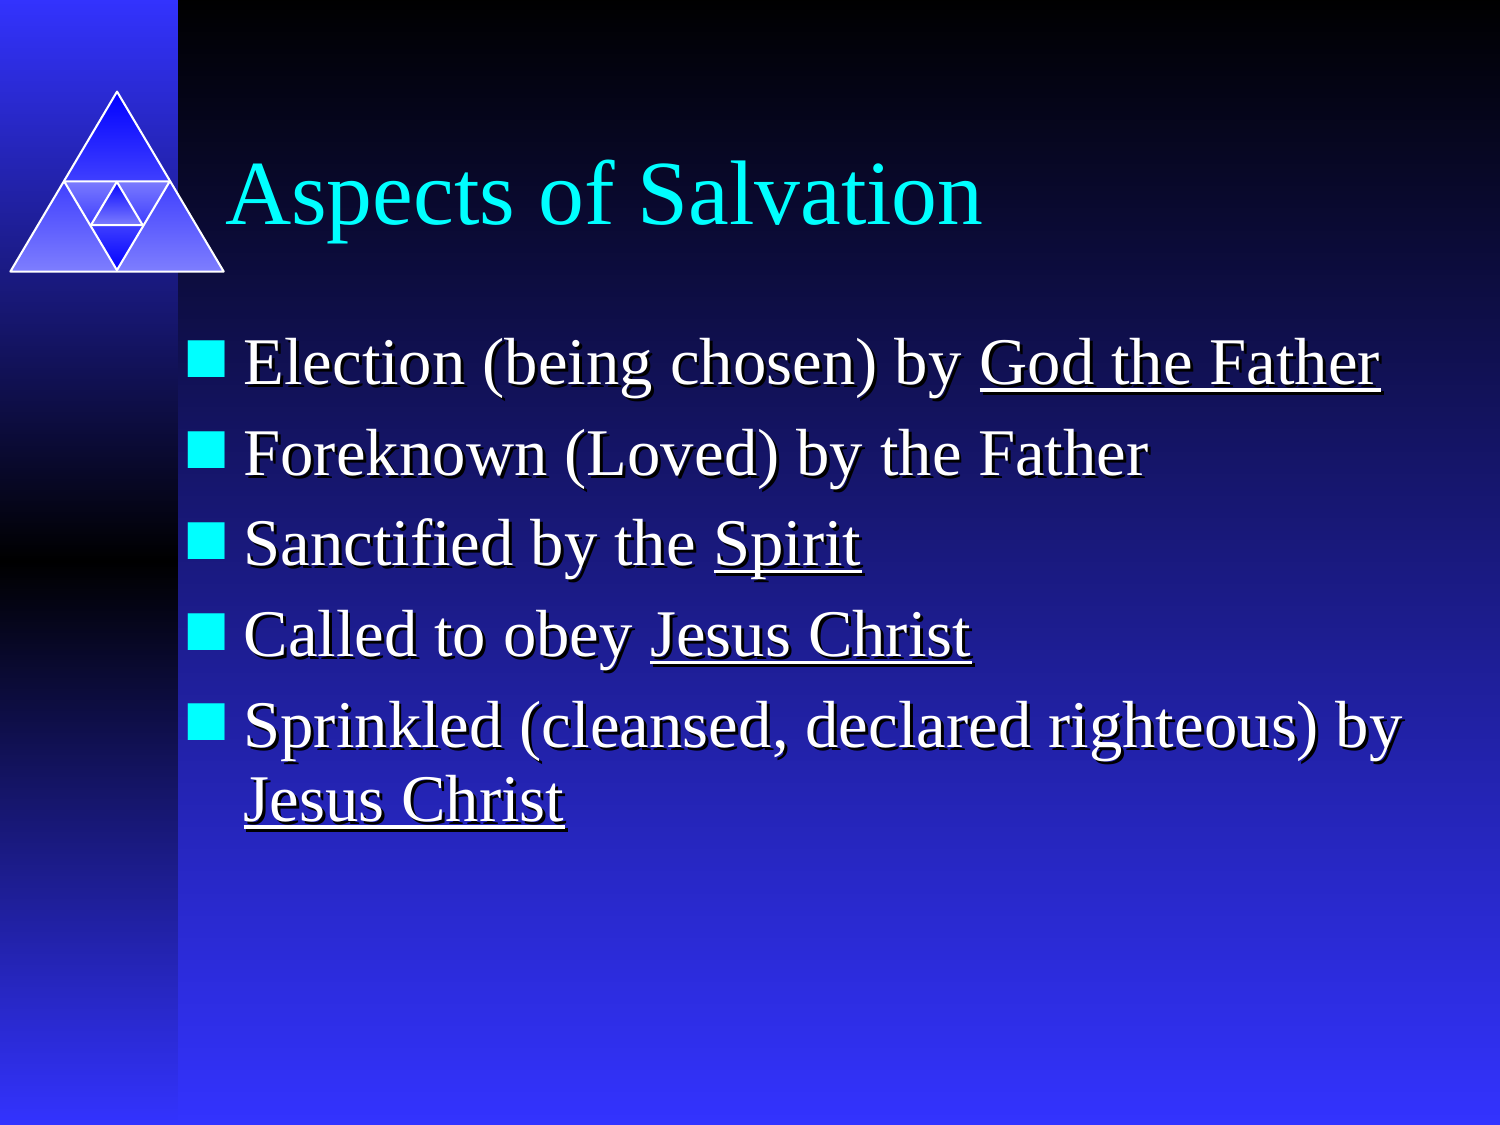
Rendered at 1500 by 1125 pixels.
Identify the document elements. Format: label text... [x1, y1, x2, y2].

title Aspects of Salvation [225, 99, 1463, 288]
list Election (being chosen) by God the Father Foreknown (Loved) by the Father Sanctified by the Spirit Called to obey Jesus Christ Sprinkled (cleansed, declared righteous) by Jesus Christ [187, 324, 1463, 1000]
